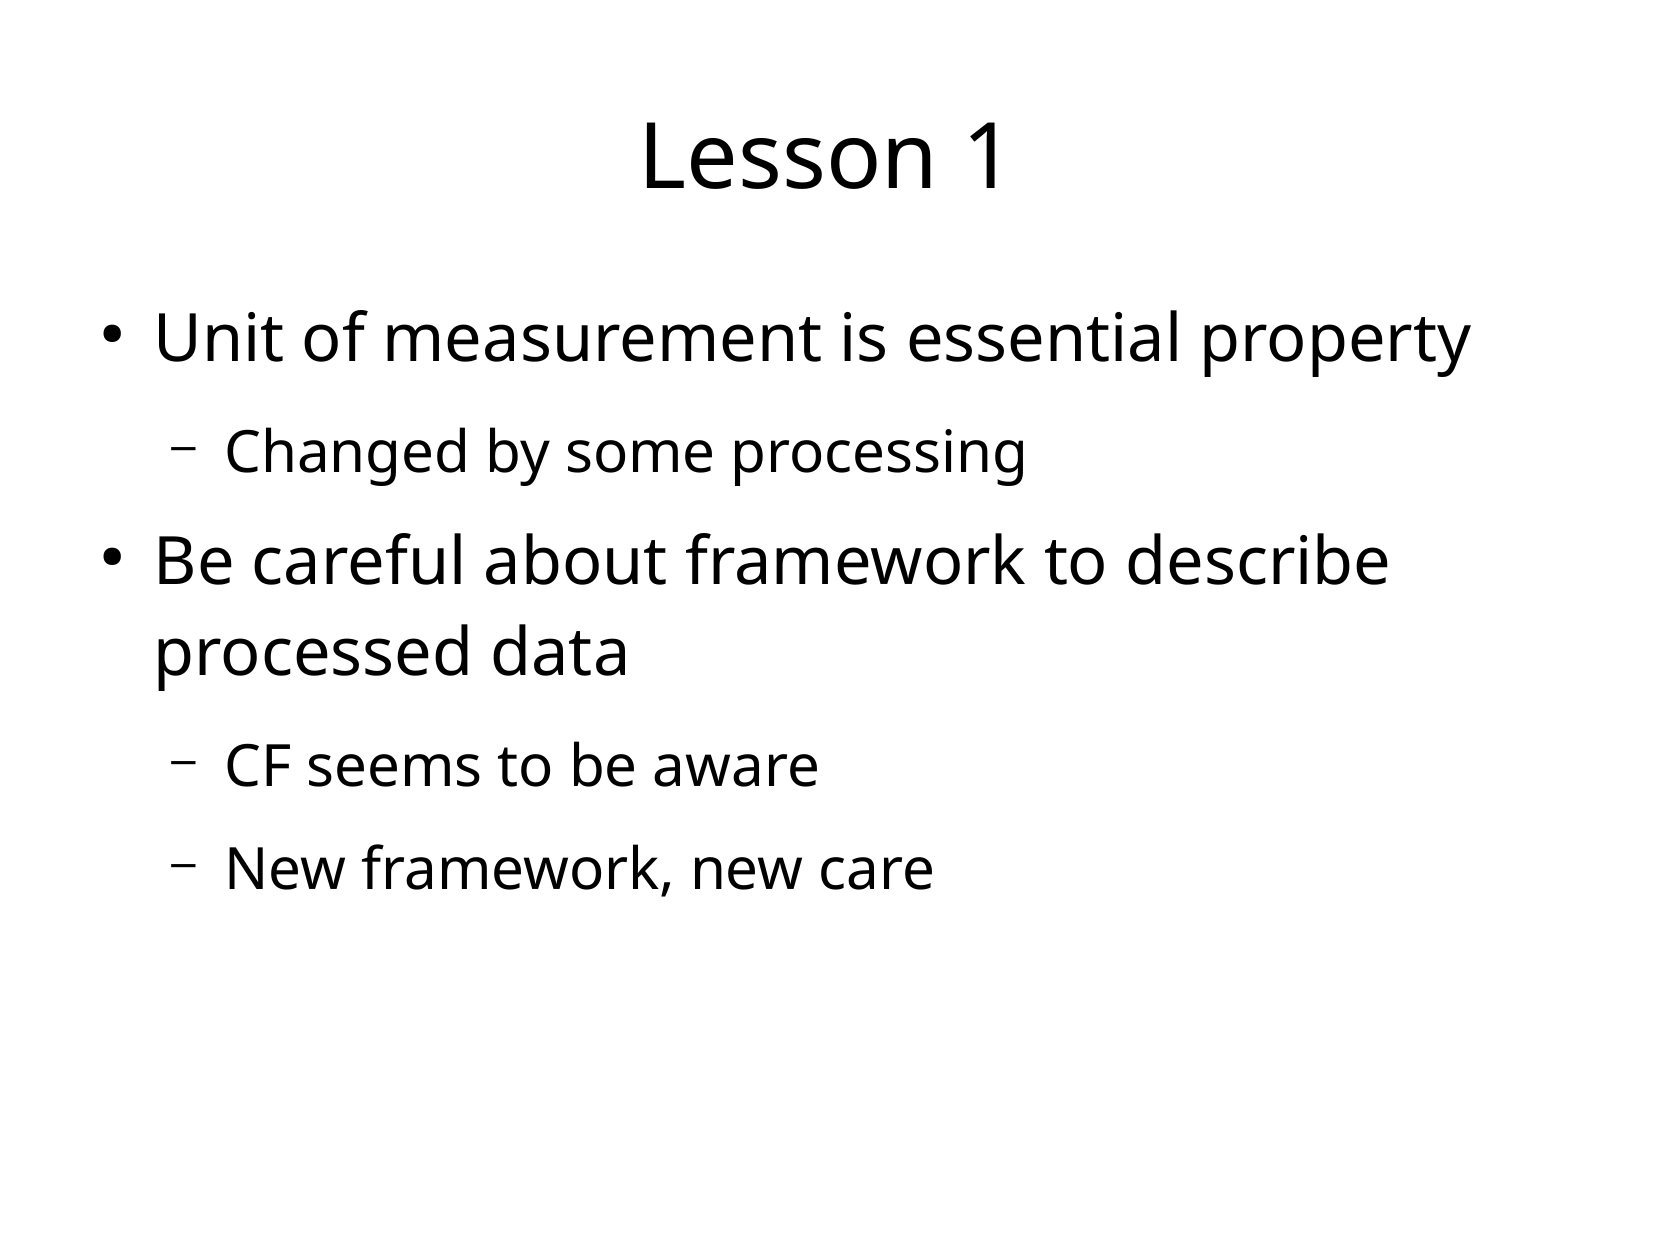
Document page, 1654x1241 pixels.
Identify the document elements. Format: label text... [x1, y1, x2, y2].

list Unit of measurement is essential property Changed by some processing Be careful about framework to describe processed data CF seems to be aware New framework, new care [82, 290, 1538, 1010]
title Lesson 1 [82, 49, 1571, 257]
